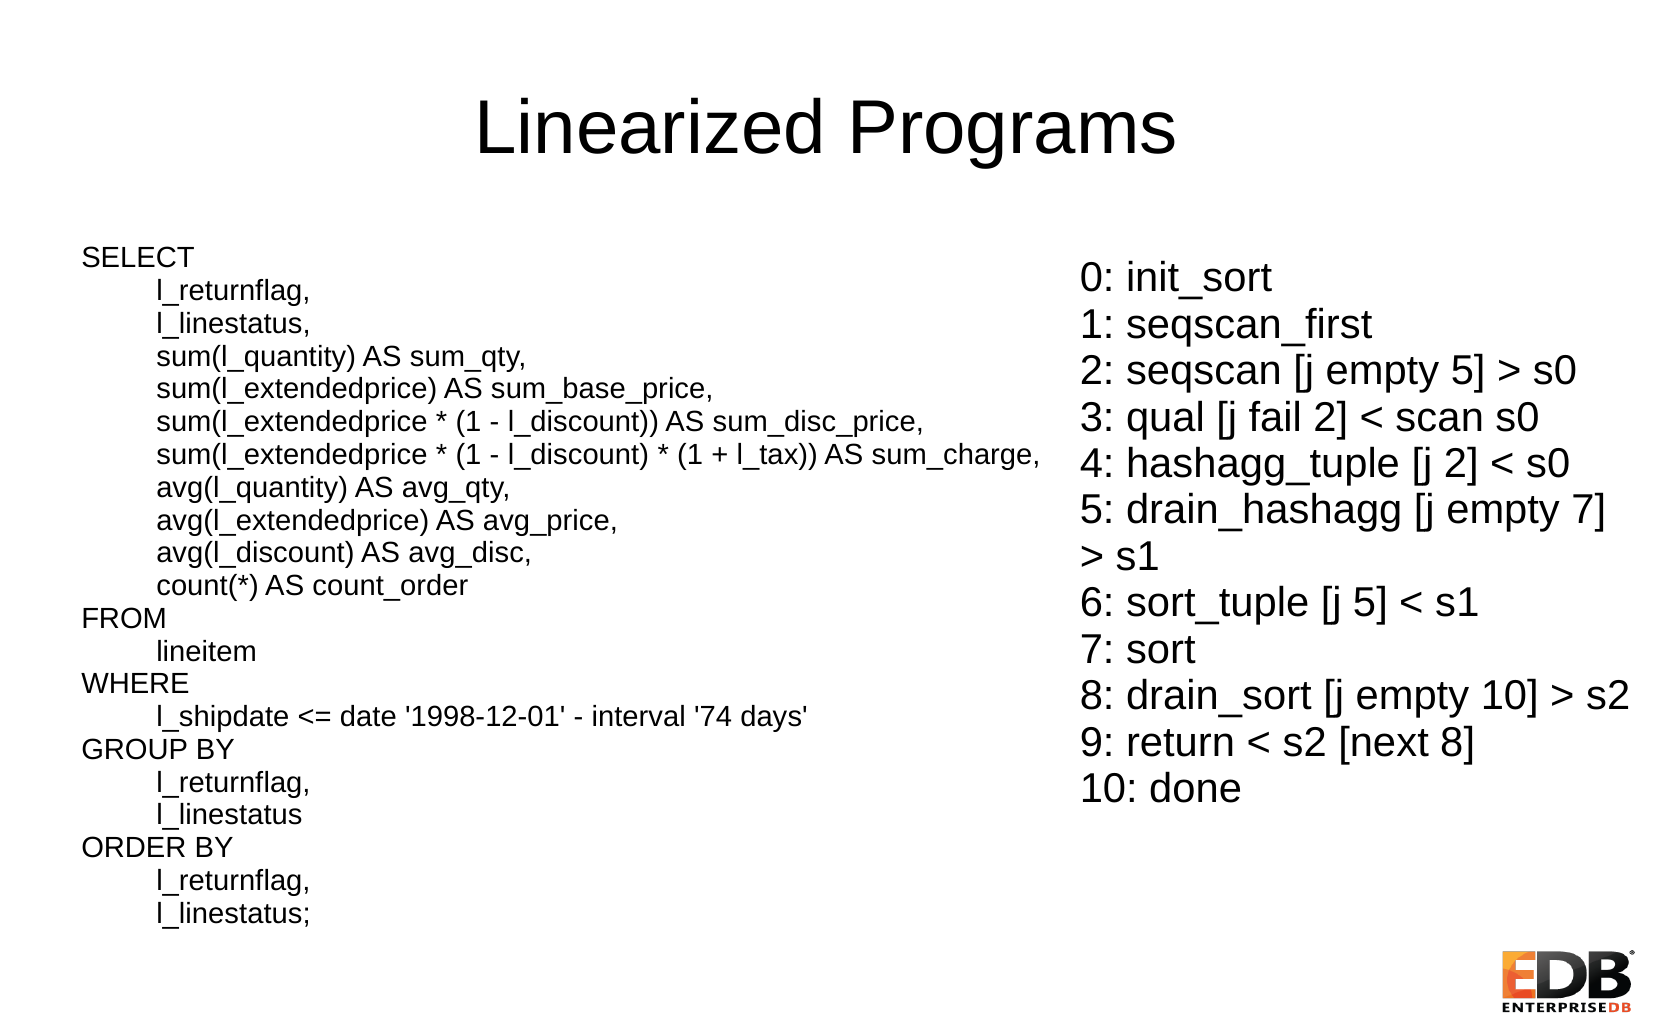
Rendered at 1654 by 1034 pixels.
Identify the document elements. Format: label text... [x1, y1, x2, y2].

text_box 0: init_sort 1: seqscan_first 2: seqscan [j empty 5] > s0 3: qual [j fail 2] < scan s0 4: hashagg_tuple [j 2] < s0 5: drain_hashagg [j empty 7] > s1 6: sort_tuple [j 5] < s1 7: sort 8: drain_sort [j empty 10] > s2 9: return < s2 [next 8] 10: done [1065, 199, 1650, 819]
title Linearized Programs [82, 41, 1571, 201]
picture [1500, 947, 1636, 1013]
text_box SELECT l_returnflag, l_linestatus, sum(l_quantity) AS sum_qty, sum(l_extendedprice) AS sum_base_price, sum(l_extendedprice * (1 - l_discount)) AS sum_disc_price, sum(l_extendedprice * (1 - l_discount) * (1 + l_tax)) AS sum_charge, avg(l_quantity) AS avg_qty, avg(l_extendedprice) AS avg_price, avg(l_discount) AS avg_disc, count(*) AS count_order FROM lineitem WHERE l_shipdate <= date '1998-12-01' - interval '74 days' GROUP BY l_returnflag, l_linestatus ORDER BY l_returnflag, l_linestatus; [66, 201, 1285, 1019]
